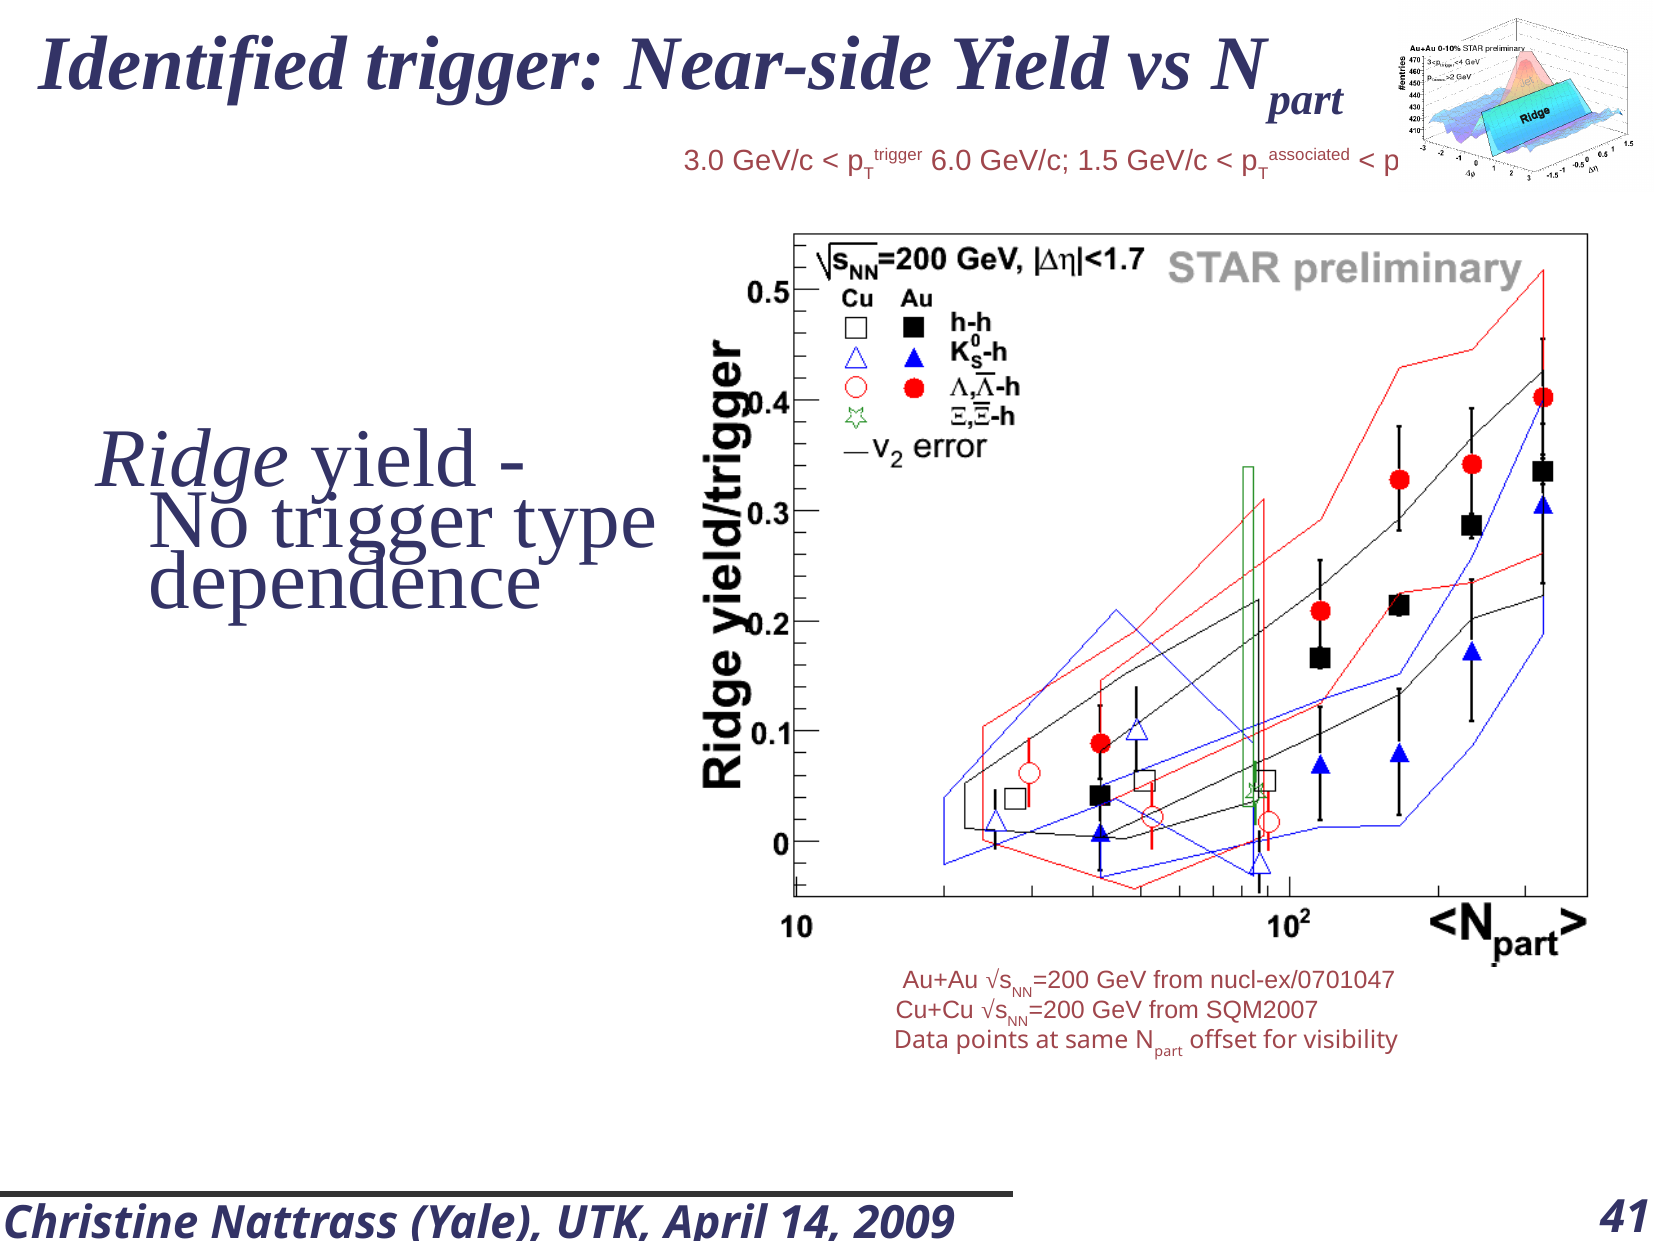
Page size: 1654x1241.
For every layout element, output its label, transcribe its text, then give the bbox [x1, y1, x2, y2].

text_box [668, 196, 1648, 993]
text_box 3.0 GeV/c < pTtrigger 6.0 GeV/c; 1.5 GeV/c < pTassociated < pTtrigger [668, 136, 1654, 196]
title Identified trigger: Near-side Yield vs Npart [0, 0, 1398, 151]
text_box Data points at same Npart offset for visibility [879, 1014, 1477, 1070]
picture [692, 224, 1596, 968]
list Ridge yield - No trigger type dependence [77, 438, 676, 750]
picture [1398, 0, 1654, 192]
text_box Au+Au √sNN=200 GeV from nucl-ex/0701047 Cu+Cu √sNN=200 GeV from SQM2007 [880, 958, 1601, 1018]
